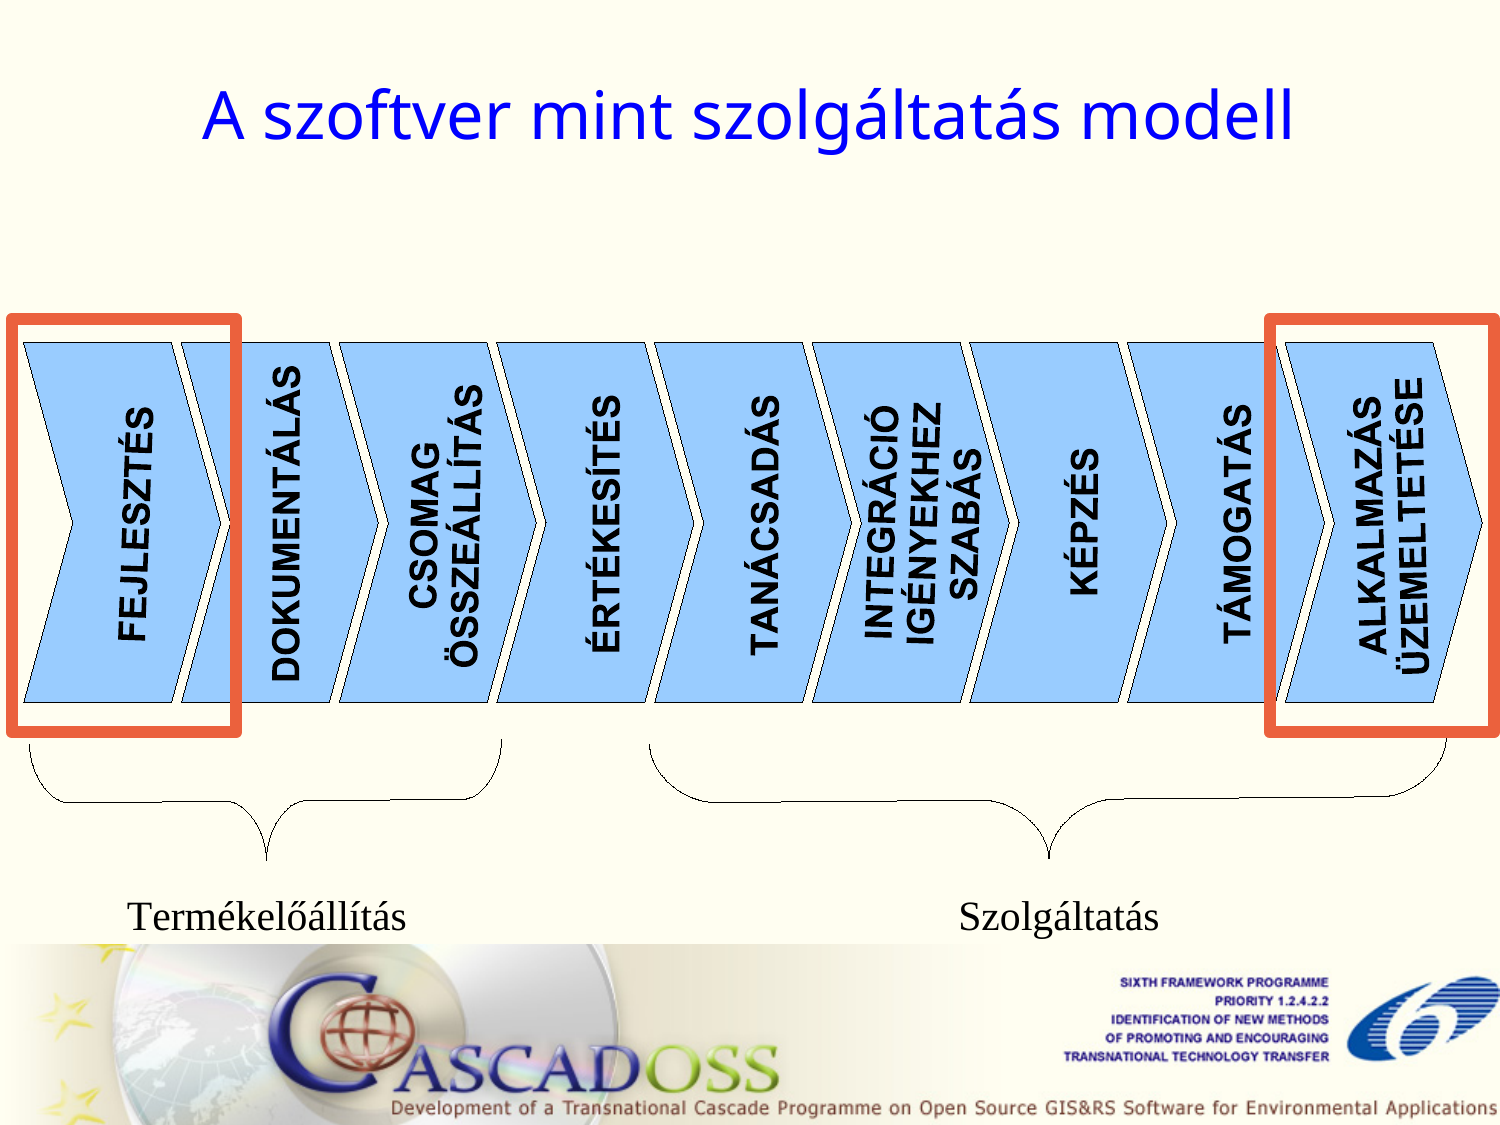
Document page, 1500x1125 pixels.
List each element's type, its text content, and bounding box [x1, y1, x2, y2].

text_box [496, 342, 694, 703]
text_box [181, 524, 230, 703]
text_box Szolgáltatás [943, 885, 1175, 948]
text_box Termékelőállítás [112, 885, 422, 948]
text_box [23, 342, 221, 703]
text_box [181, 342, 230, 521]
text_box [242, 342, 379, 703]
text_box [654, 342, 852, 703]
text_box [1285, 342, 1483, 703]
text_box [1127, 342, 1264, 703]
text_box [1276, 345, 1325, 701]
picture [0, 944, 1500, 1125]
text_box [812, 342, 1010, 703]
title A szoftver mint szolgáltatás modell [74, 13, 1425, 216]
text_box [969, 342, 1167, 703]
text_box [339, 342, 537, 703]
